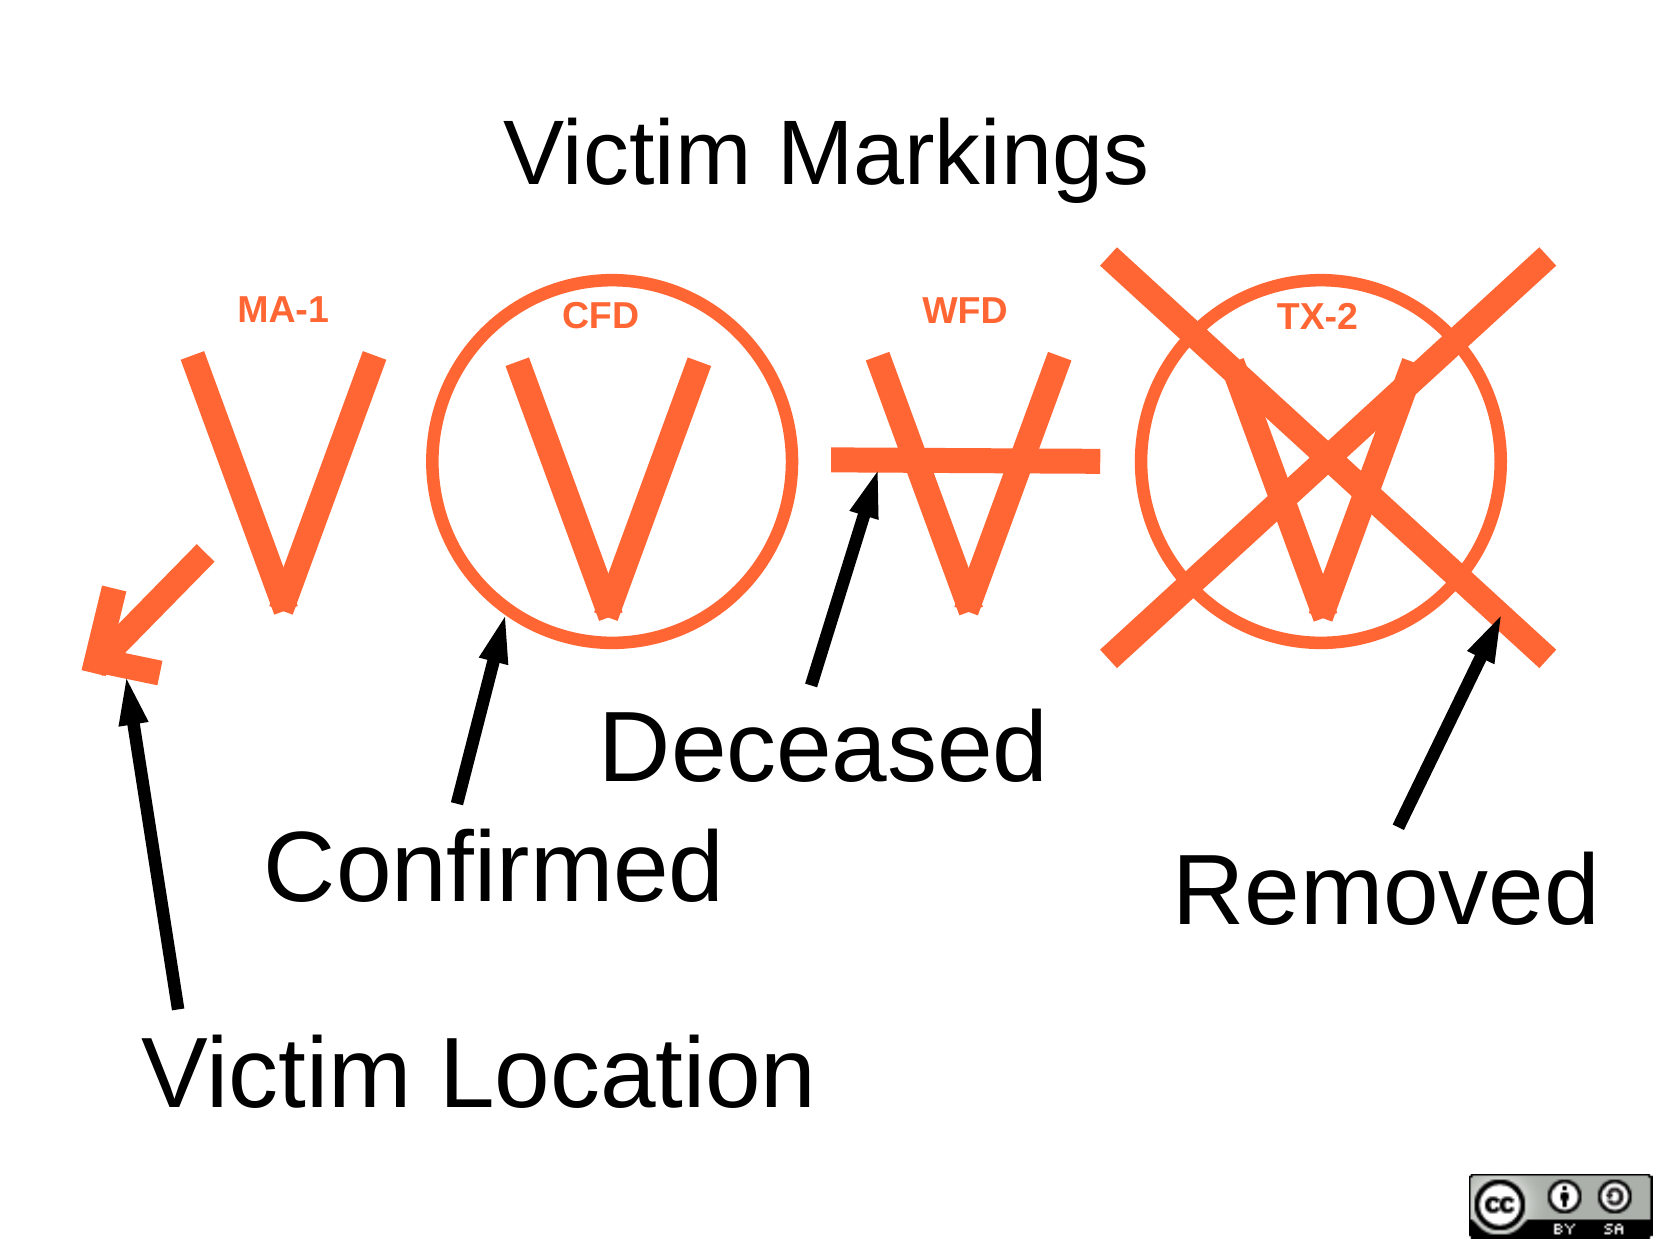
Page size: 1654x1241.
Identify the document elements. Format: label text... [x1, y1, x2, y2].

title Victim Markings [82, 49, 1571, 257]
text_box Confirmed [249, 803, 740, 931]
text_box Deceased [584, 683, 1064, 810]
text_box MA-1 [222, 281, 351, 339]
picture [1469, 1174, 1653, 1239]
text_box Victim Location [126, 1009, 832, 1136]
text_box WFD [907, 282, 1037, 339]
text_box CFD [547, 287, 676, 345]
text_box TX-2 [1262, 288, 1391, 346]
text_box Removed [1157, 827, 1615, 954]
